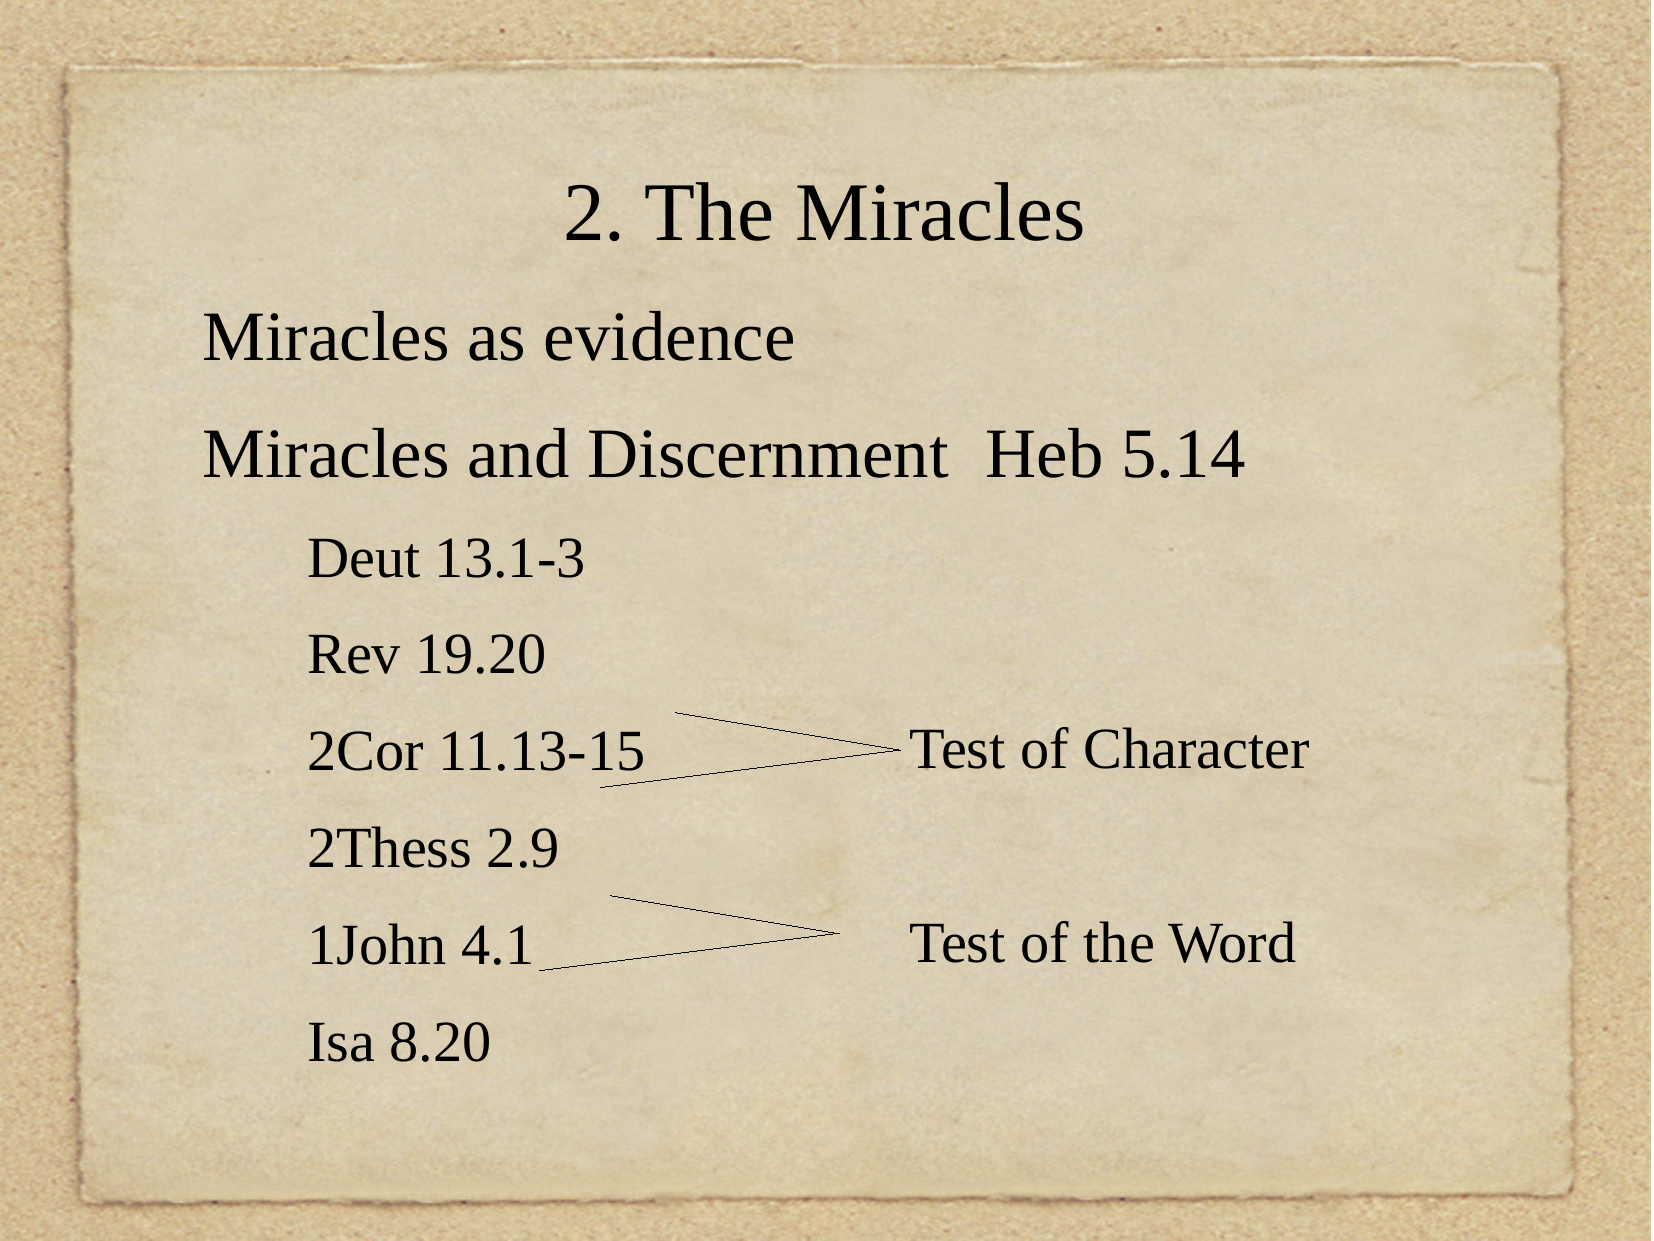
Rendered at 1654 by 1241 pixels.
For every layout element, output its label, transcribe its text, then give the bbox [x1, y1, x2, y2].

text_box 2. The Miracles Miracles as evidence Miracles and Discernment Heb 5.14 Deut 13.1-3 Rev 19.20 2Cor 11.13-15 2Thess 2.9 1John 4.1 Isa 8.20 [112, 112, 1538, 1044]
picture [0, 0, 1651, 1241]
